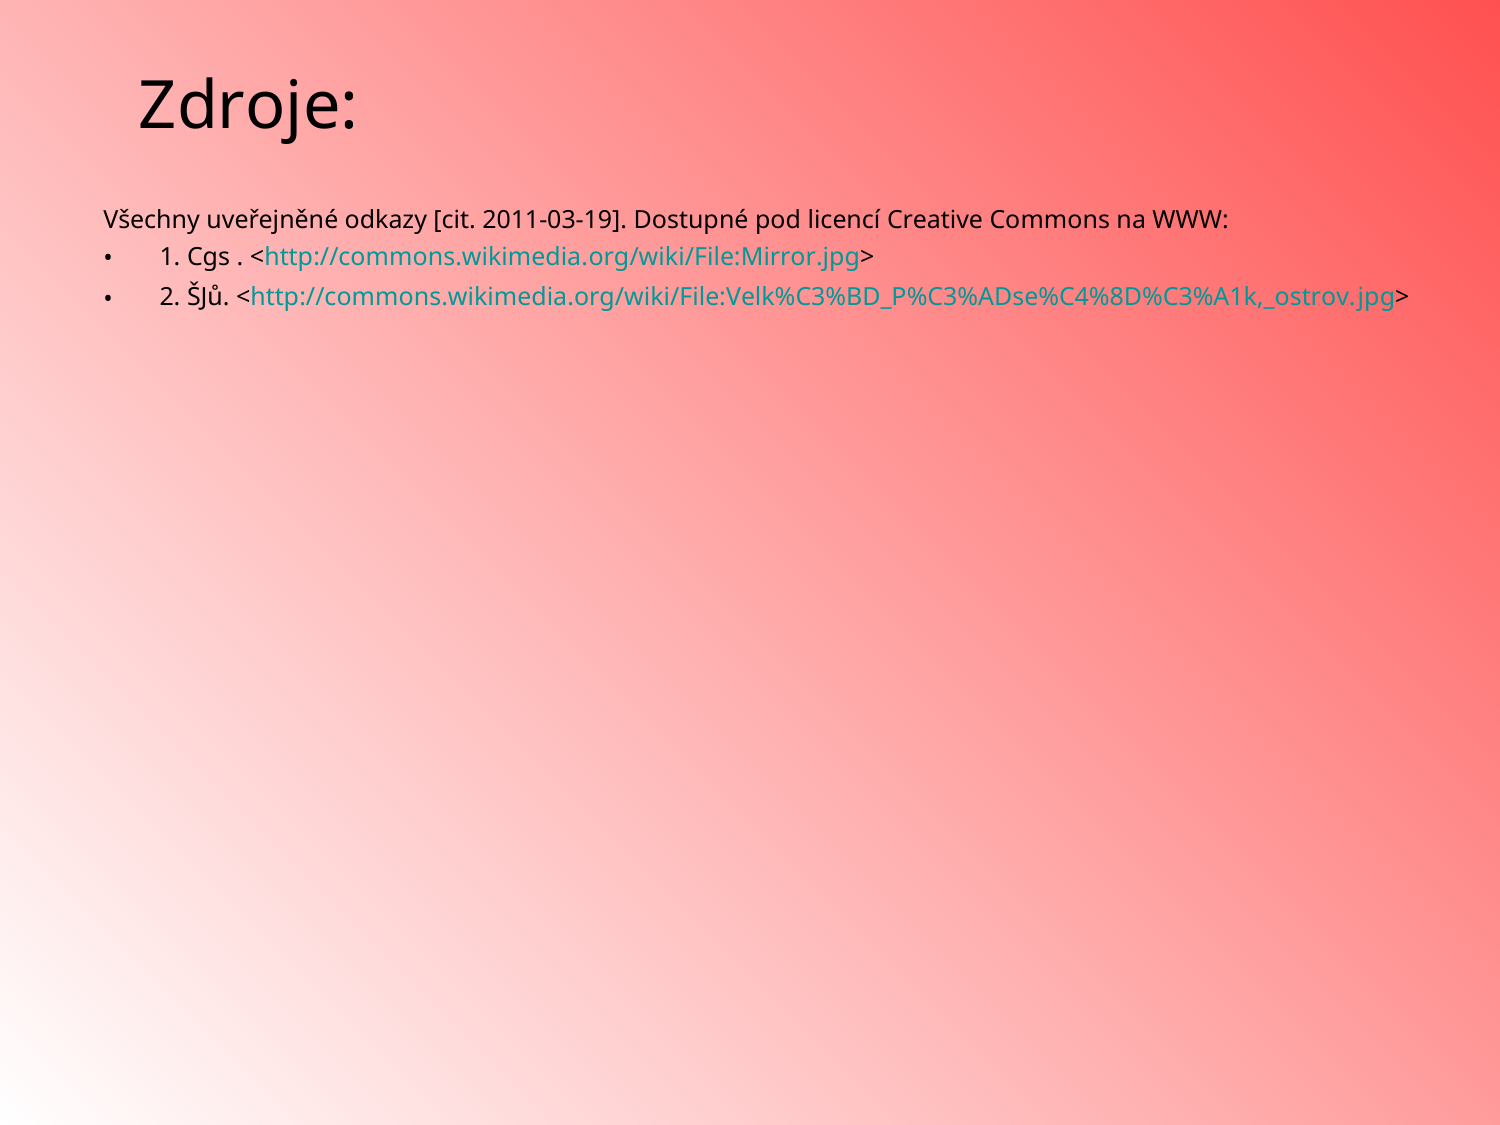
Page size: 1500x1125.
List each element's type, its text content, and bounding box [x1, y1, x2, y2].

text_box Zdroje: [123, 54, 1105, 151]
list Všechny uveřejněné odkazy [cit. 2011-03-19]. Dostupné pod licencí Creative Commons na WWW: 1. Cgs . <http://commons.wikimedia.org/wiki/File:Mirror.jpg> 2. ŠJů. <http://commons.wikimedia.org/wiki/File:Velk%C3%BD_P%C3%ADse%C4%8D%C3%A1k,_ostrov.jpg> [88, 196, 1439, 939]
